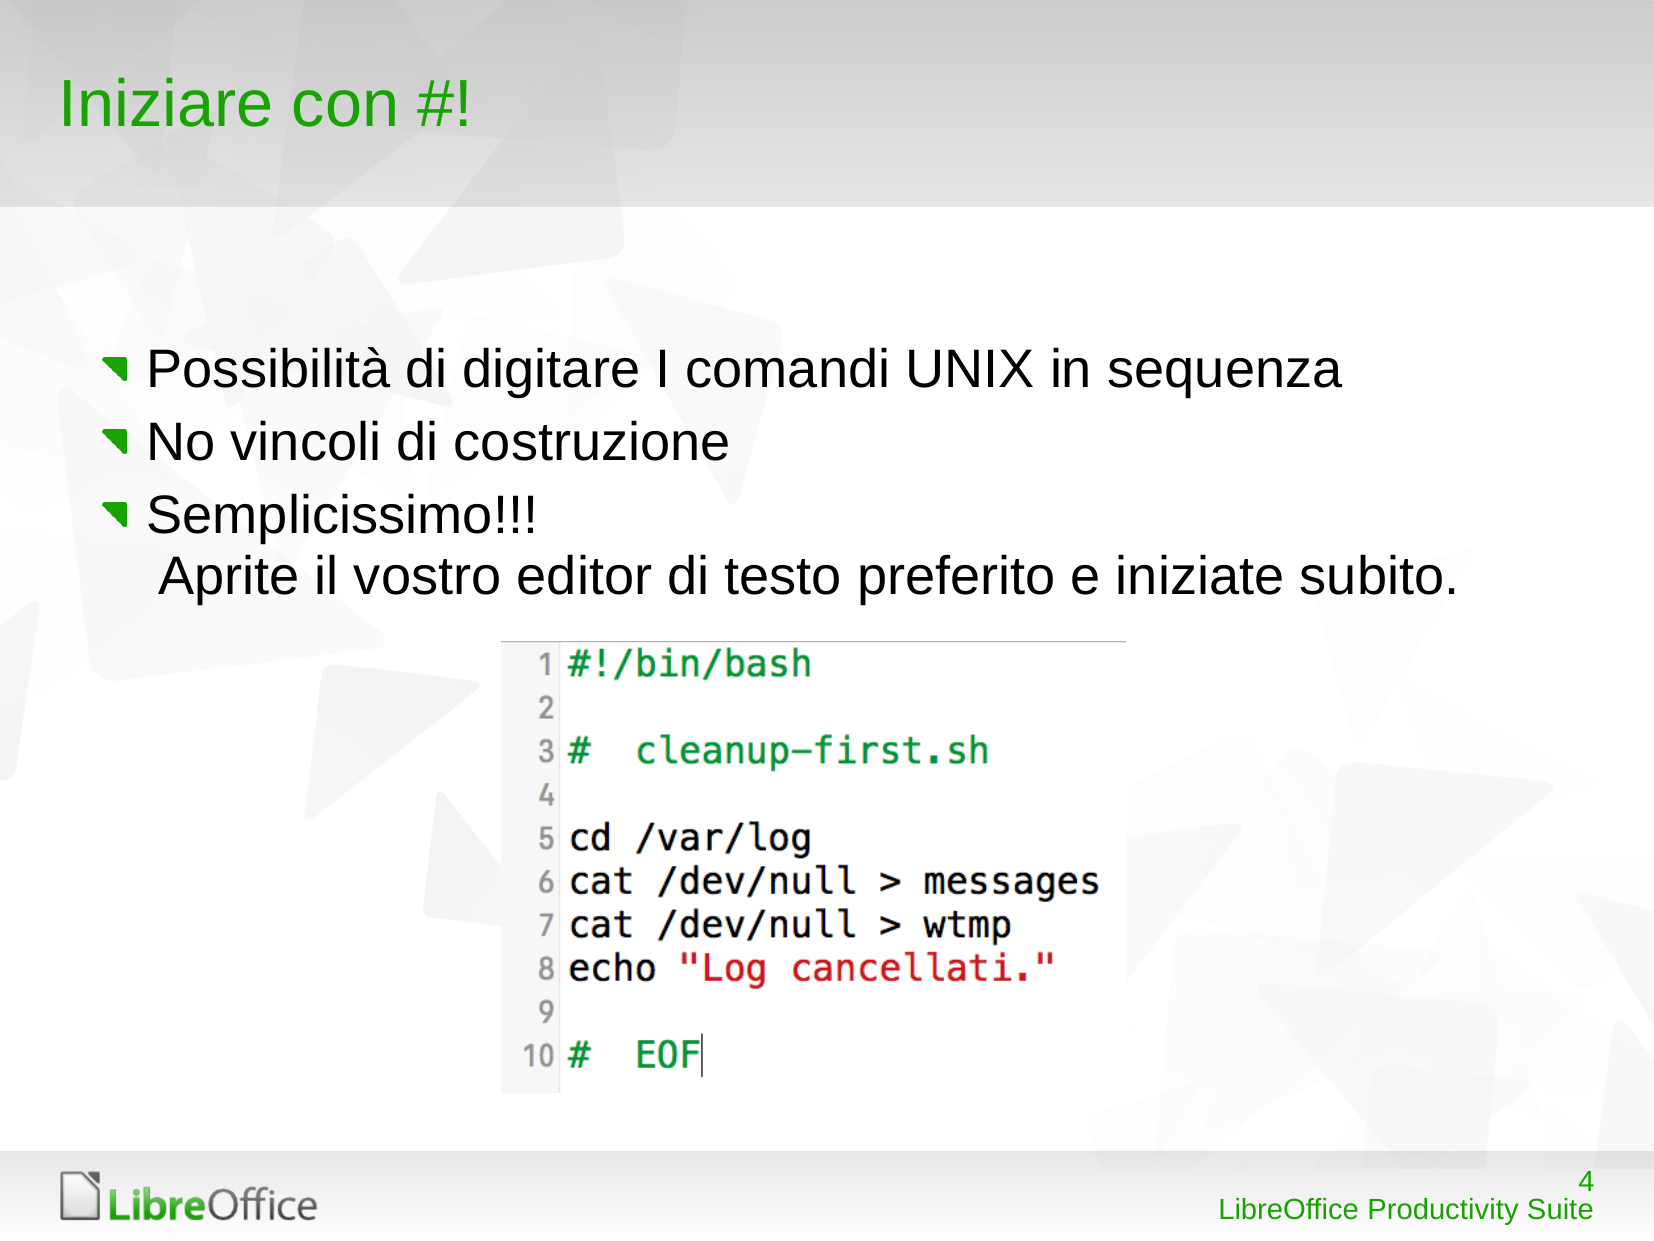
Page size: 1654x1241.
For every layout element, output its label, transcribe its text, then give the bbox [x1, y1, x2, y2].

picture [41, 1152, 337, 1240]
title Iniziare con #! [59, 29, 1595, 178]
list Possibilità di digitare I comandi UNIX in sequenza No vincoli di costruzione Semplicissimo!!! Aprite il vostro editor di testo preferito e iniziate subito. [59, 265, 1595, 680]
picture [0, 0, 1654, 1169]
